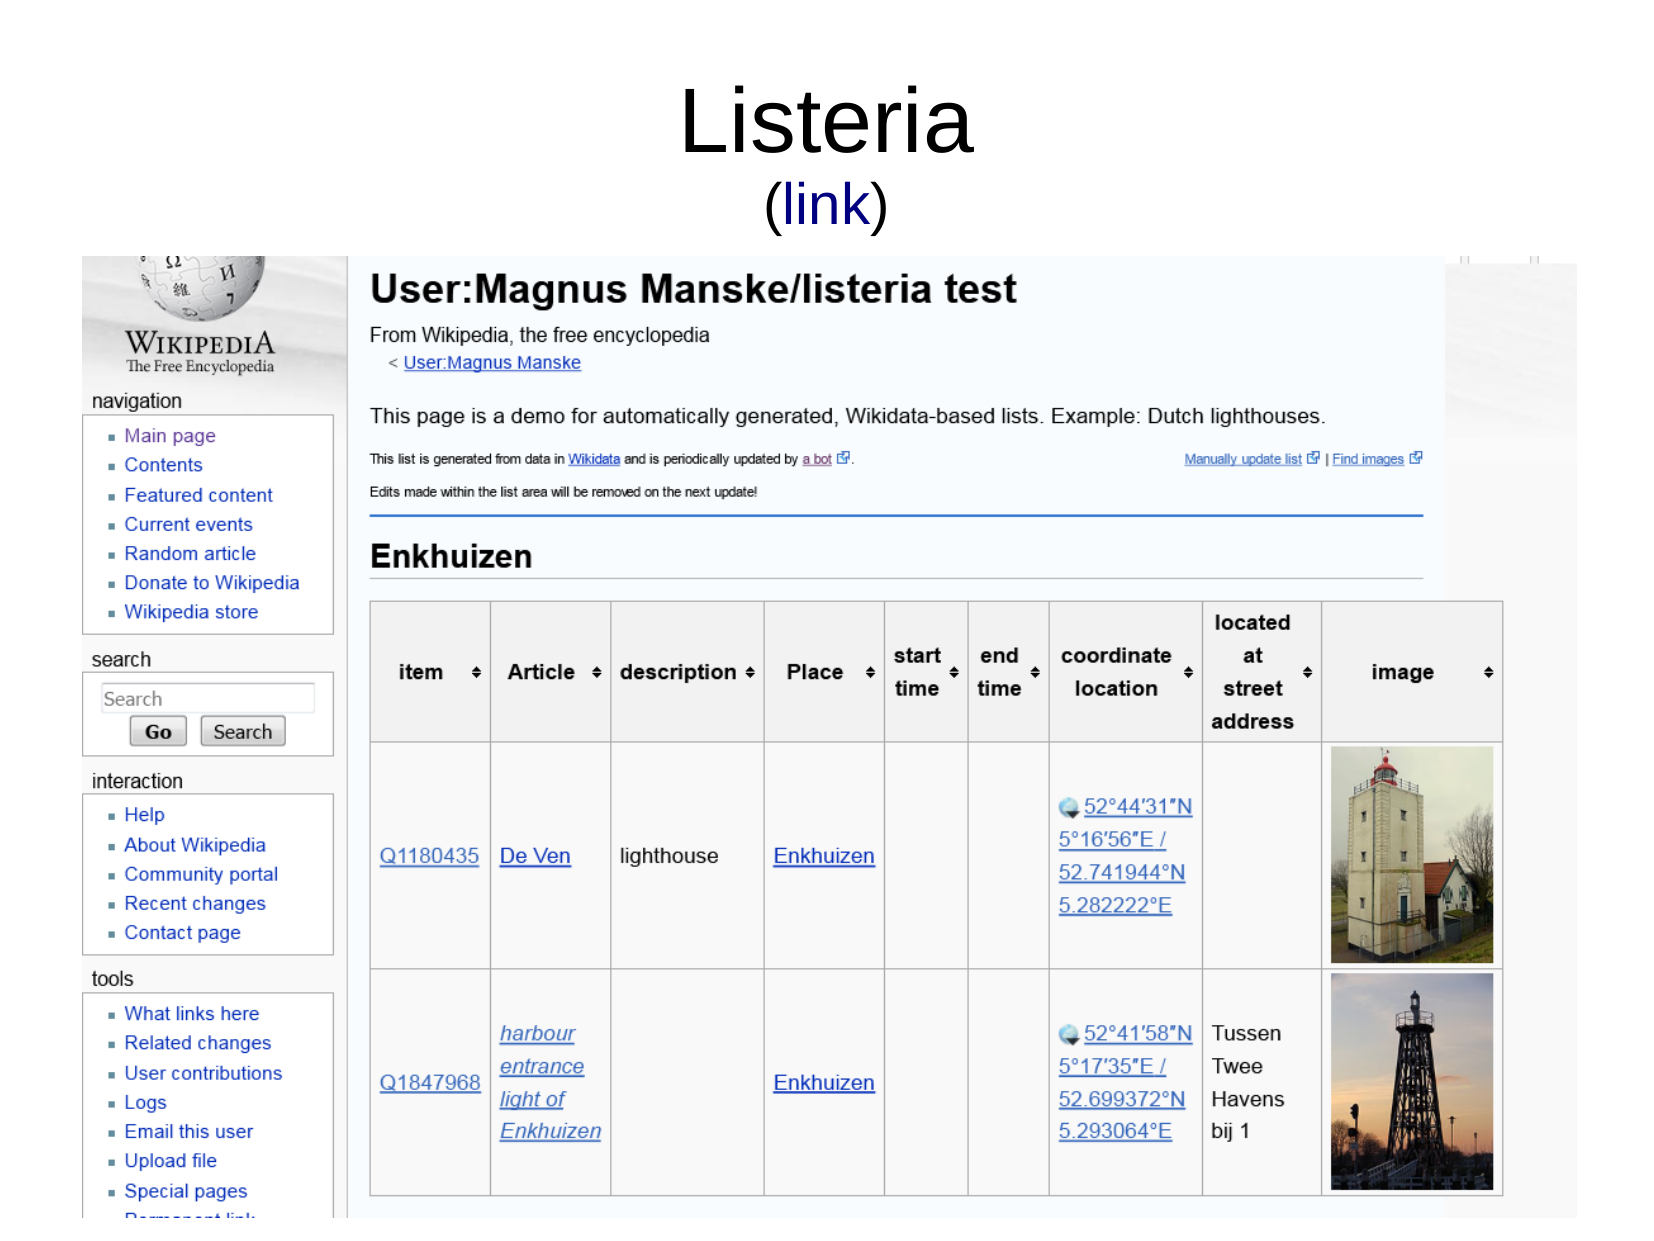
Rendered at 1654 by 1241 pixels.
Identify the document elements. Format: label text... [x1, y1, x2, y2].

picture [82, 256, 1577, 1218]
title Listeria (link) [82, 49, 1571, 256]
